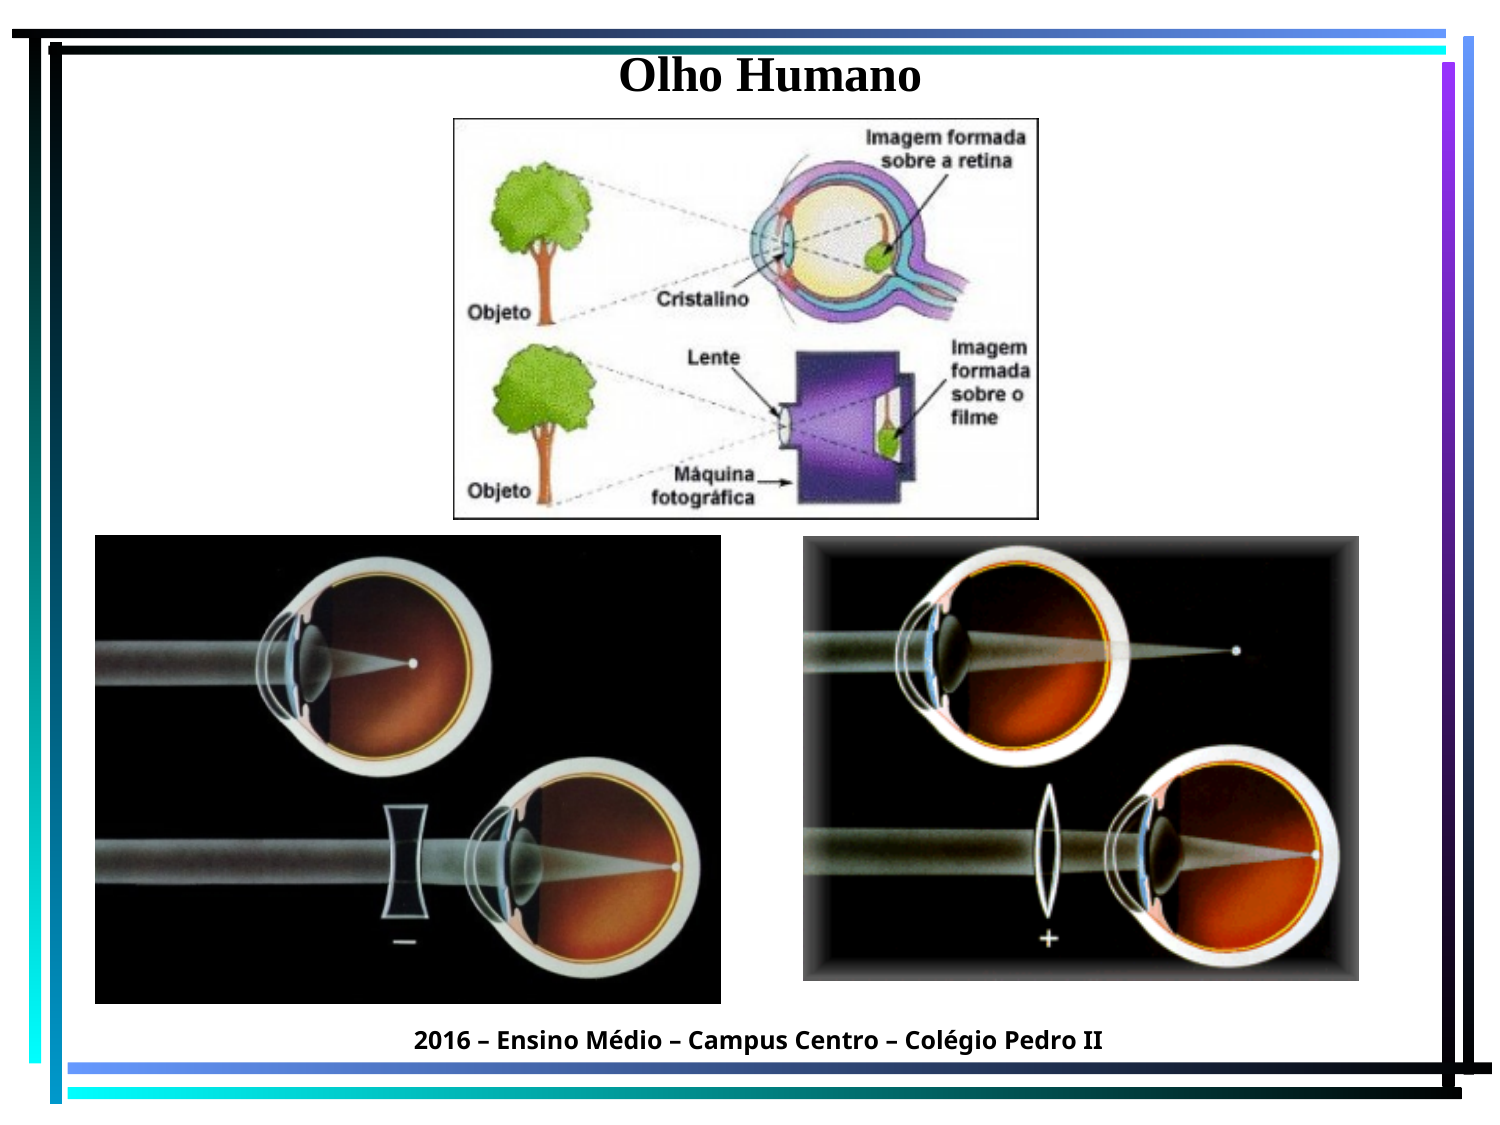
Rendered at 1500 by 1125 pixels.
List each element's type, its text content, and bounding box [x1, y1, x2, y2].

title Olho Humano [106, 35, 1435, 107]
text_box 2016 – Ensino Médio – Campus Centro – Colégio Pedro II [399, 1018, 1119, 1064]
picture [0, 0, 1500, 1125]
